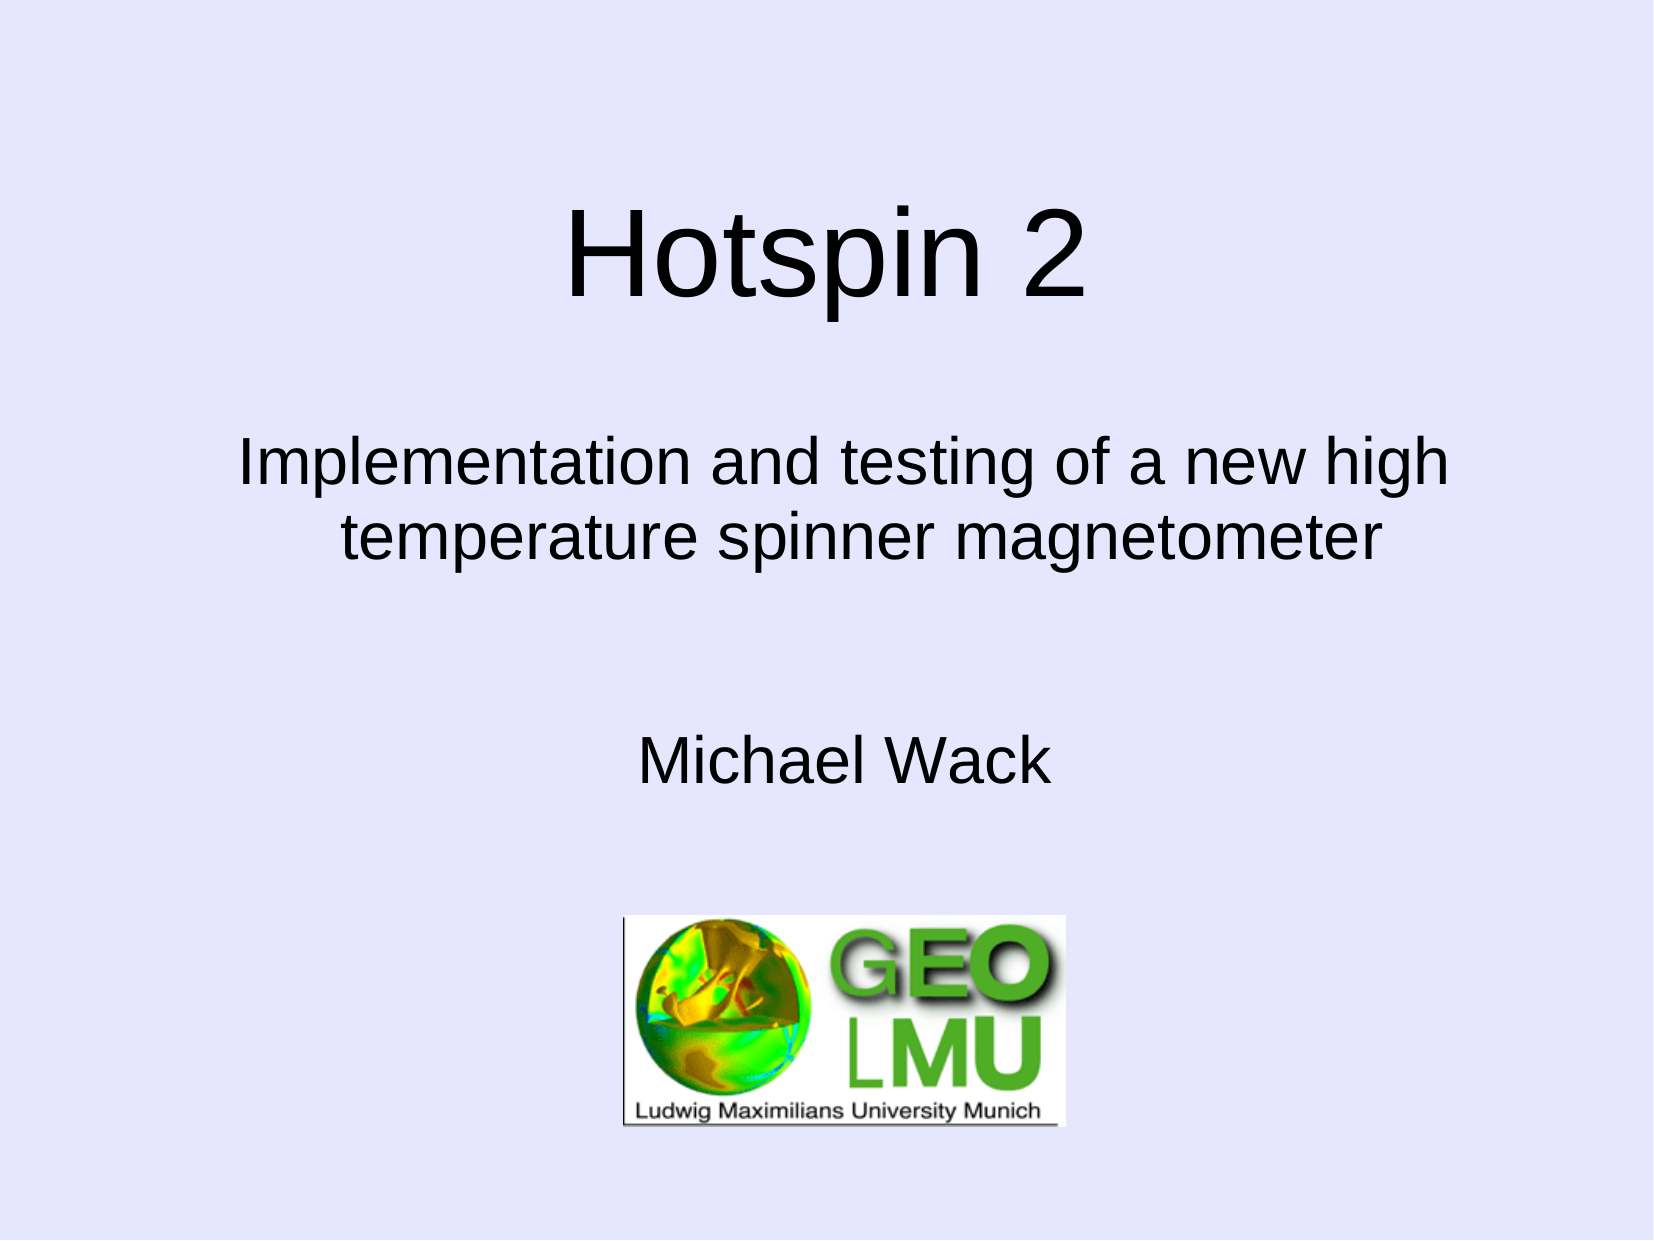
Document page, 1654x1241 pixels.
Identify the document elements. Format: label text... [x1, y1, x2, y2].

title Hotspin 2 [82, 149, 1571, 357]
picture [623, 915, 1066, 1127]
subtitle Implementation and testing of a new high temperature spinner magnetometer Michael Wack [131, 330, 1523, 892]
